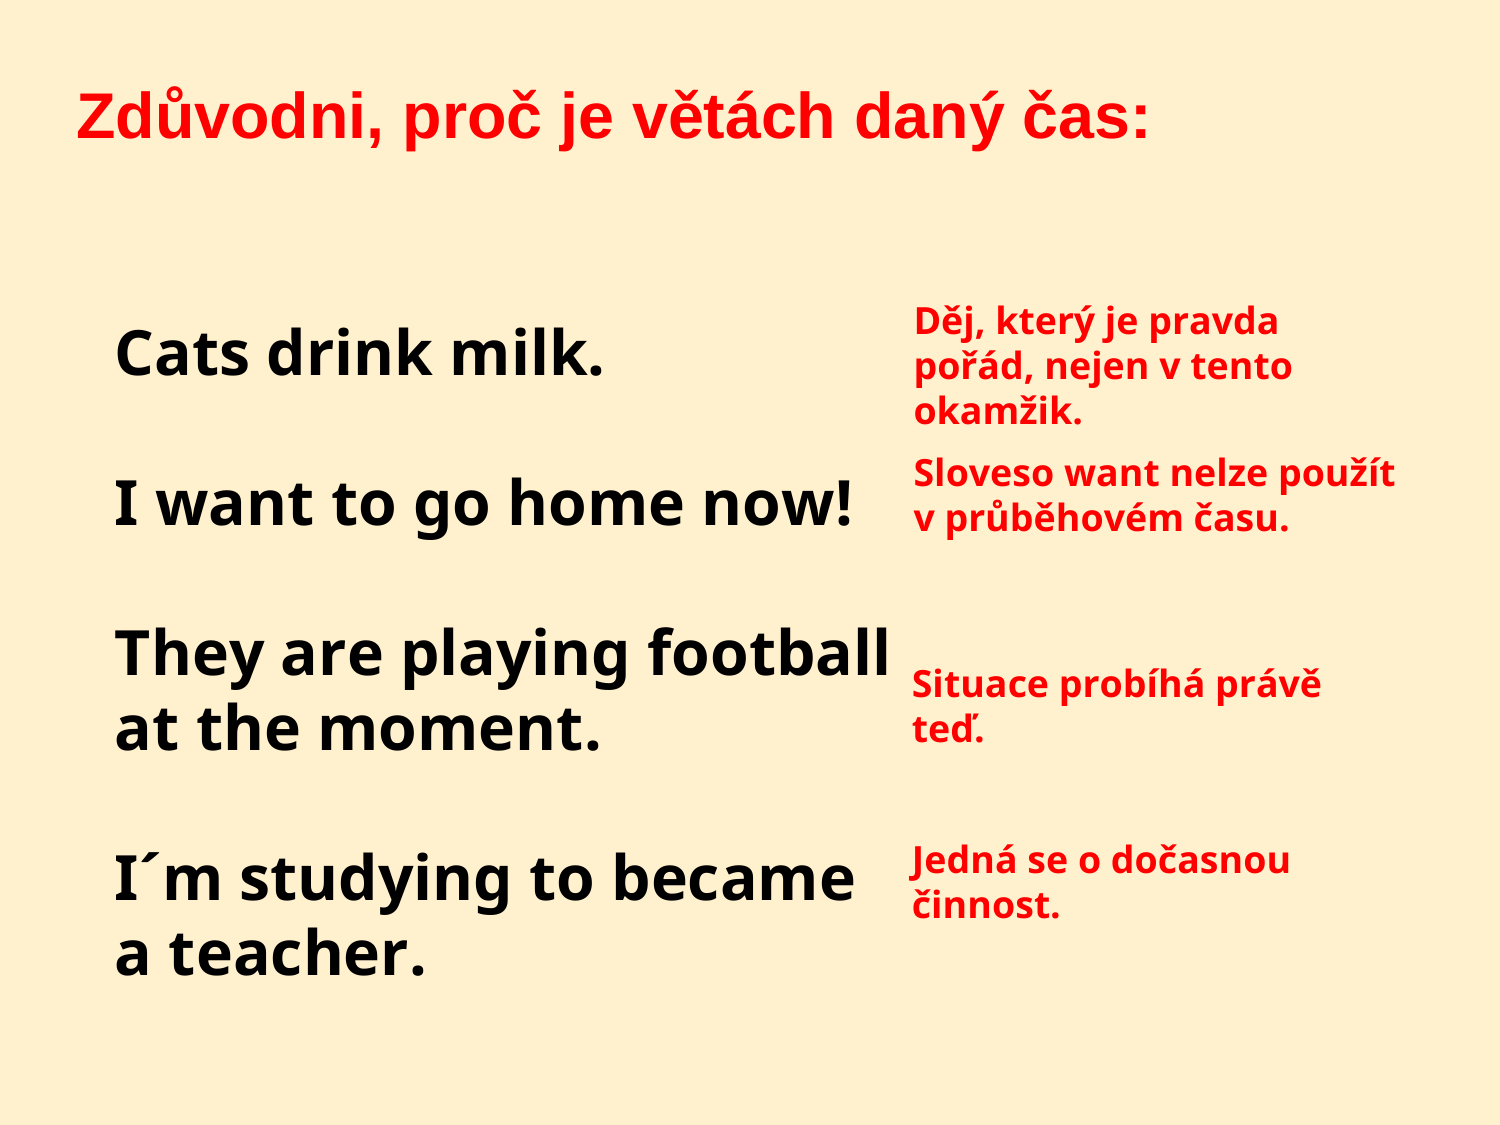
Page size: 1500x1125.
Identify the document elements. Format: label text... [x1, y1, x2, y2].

text_box Jedná se o dočasnou činnost. [897, 828, 1394, 934]
text_box Děj, který je pravda pořád, nejen v tento okamžik. [898, 289, 1425, 440]
text_box Cats drink milk. I want to go home now! They are playing football at the moment. I´m studying to became a teacher. [100, 230, 921, 973]
text_box Situace probíhá právě teď. [897, 652, 1394, 758]
text_box Sloveso want nelze použít v průběhovém času. [898, 441, 1425, 547]
text_box Zdůvodni, proč je větách daný čas: [48, 66, 1260, 160]
